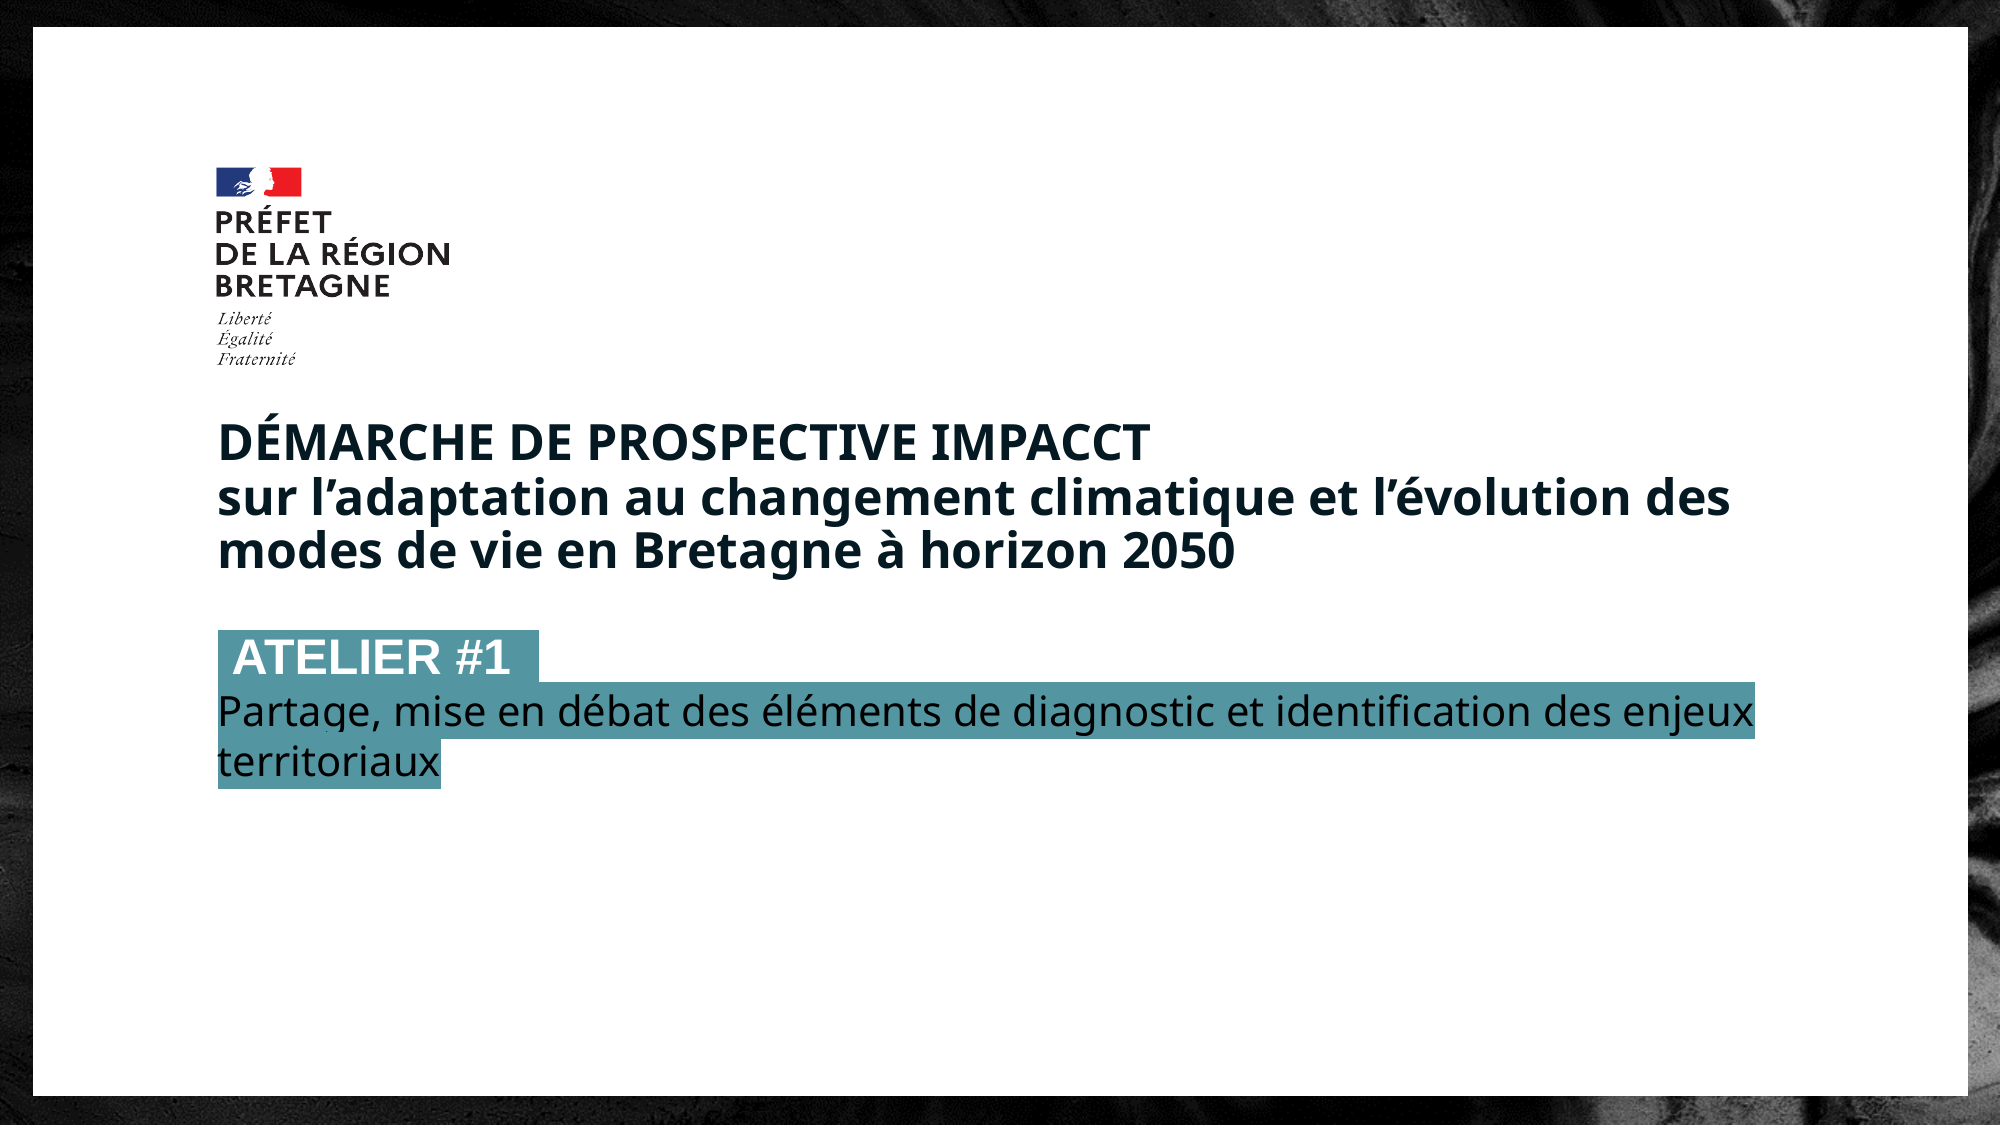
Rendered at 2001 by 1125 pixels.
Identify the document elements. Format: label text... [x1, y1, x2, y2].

text_box DÉMARCHE DE PROSPECTIVE IMPACCT sur l’adaptation au changement climatique et l’évolution des modes de vie en Bretagne à horizon 2050 ATELIER #1 Partage, mise en débat des éléments de diagnostic et identification des enjeux territoriaux [198, 408, 1802, 781]
picture [0, 0, 2000, 1125]
